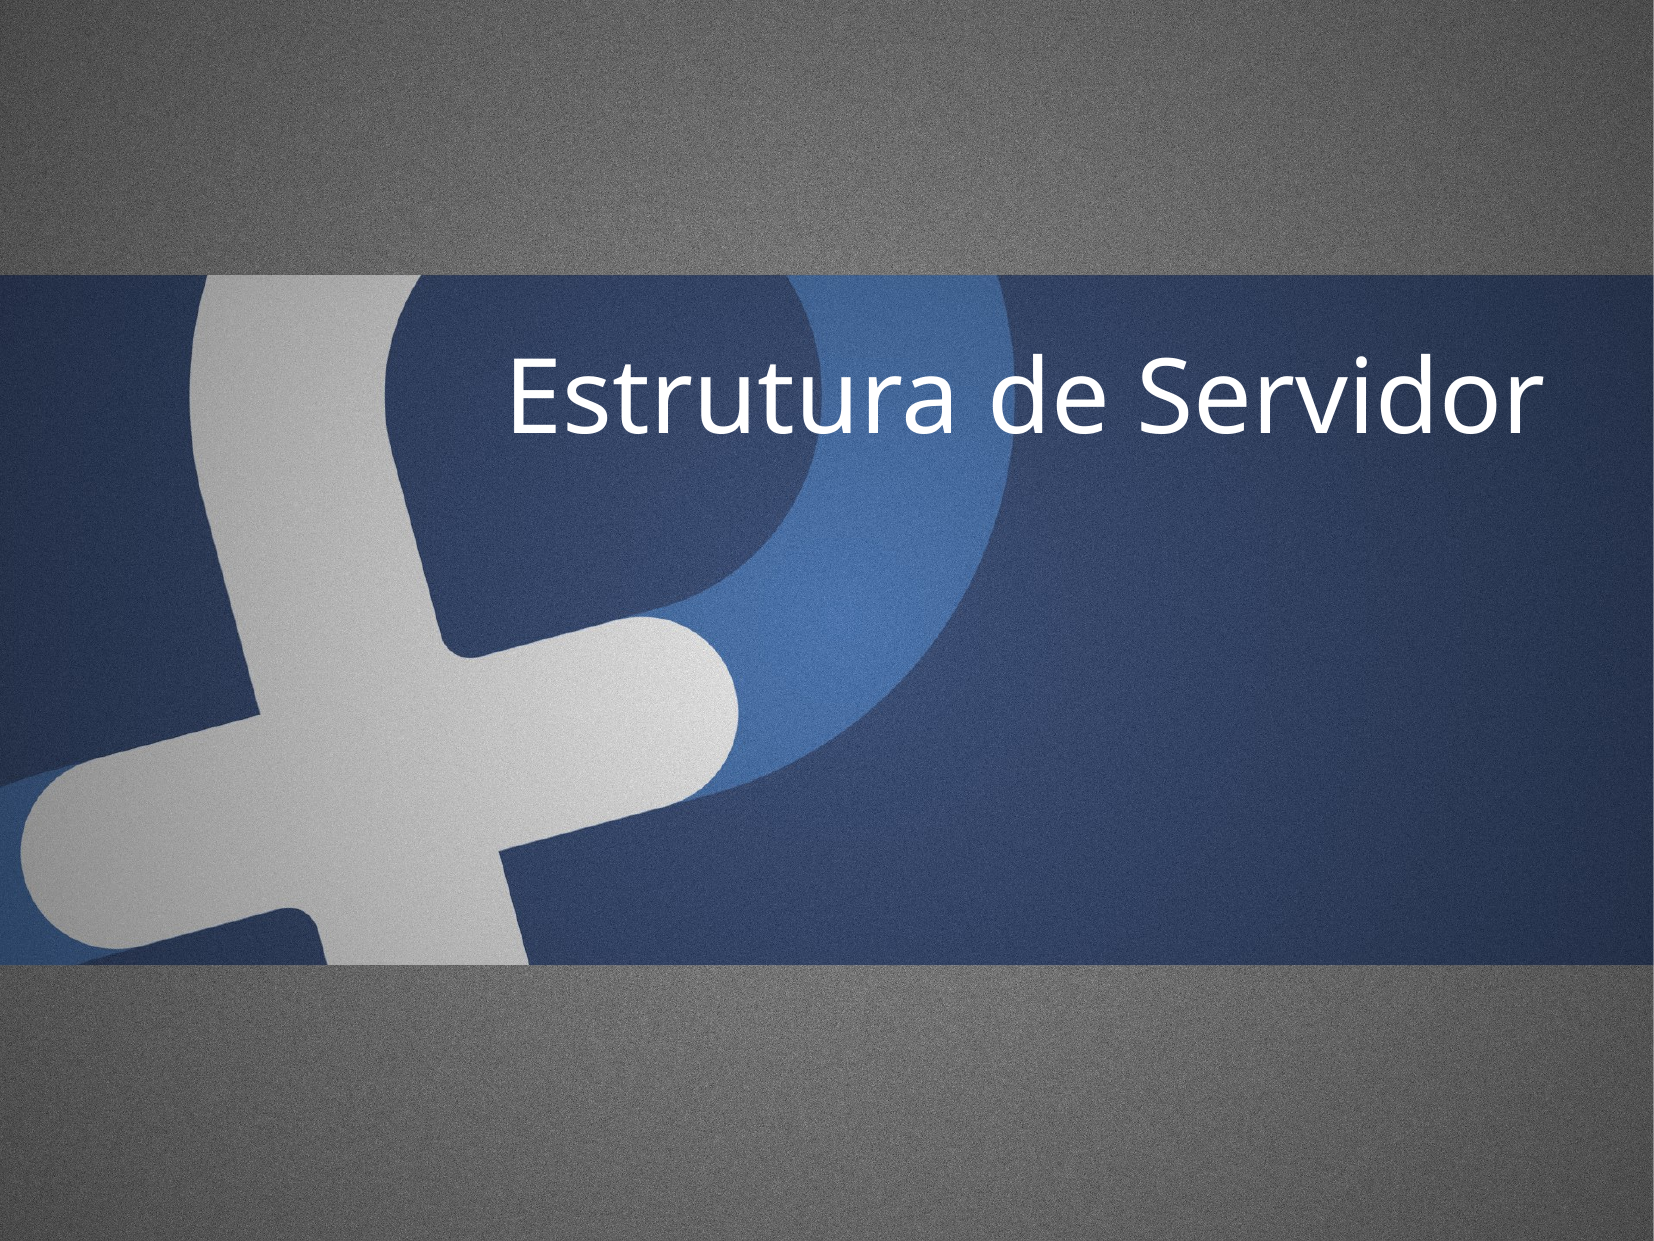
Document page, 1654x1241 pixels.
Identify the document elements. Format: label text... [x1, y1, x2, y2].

picture [0, 0, 1654, 1241]
text_box Estrutura de Servidor [376, 315, 1561, 654]
